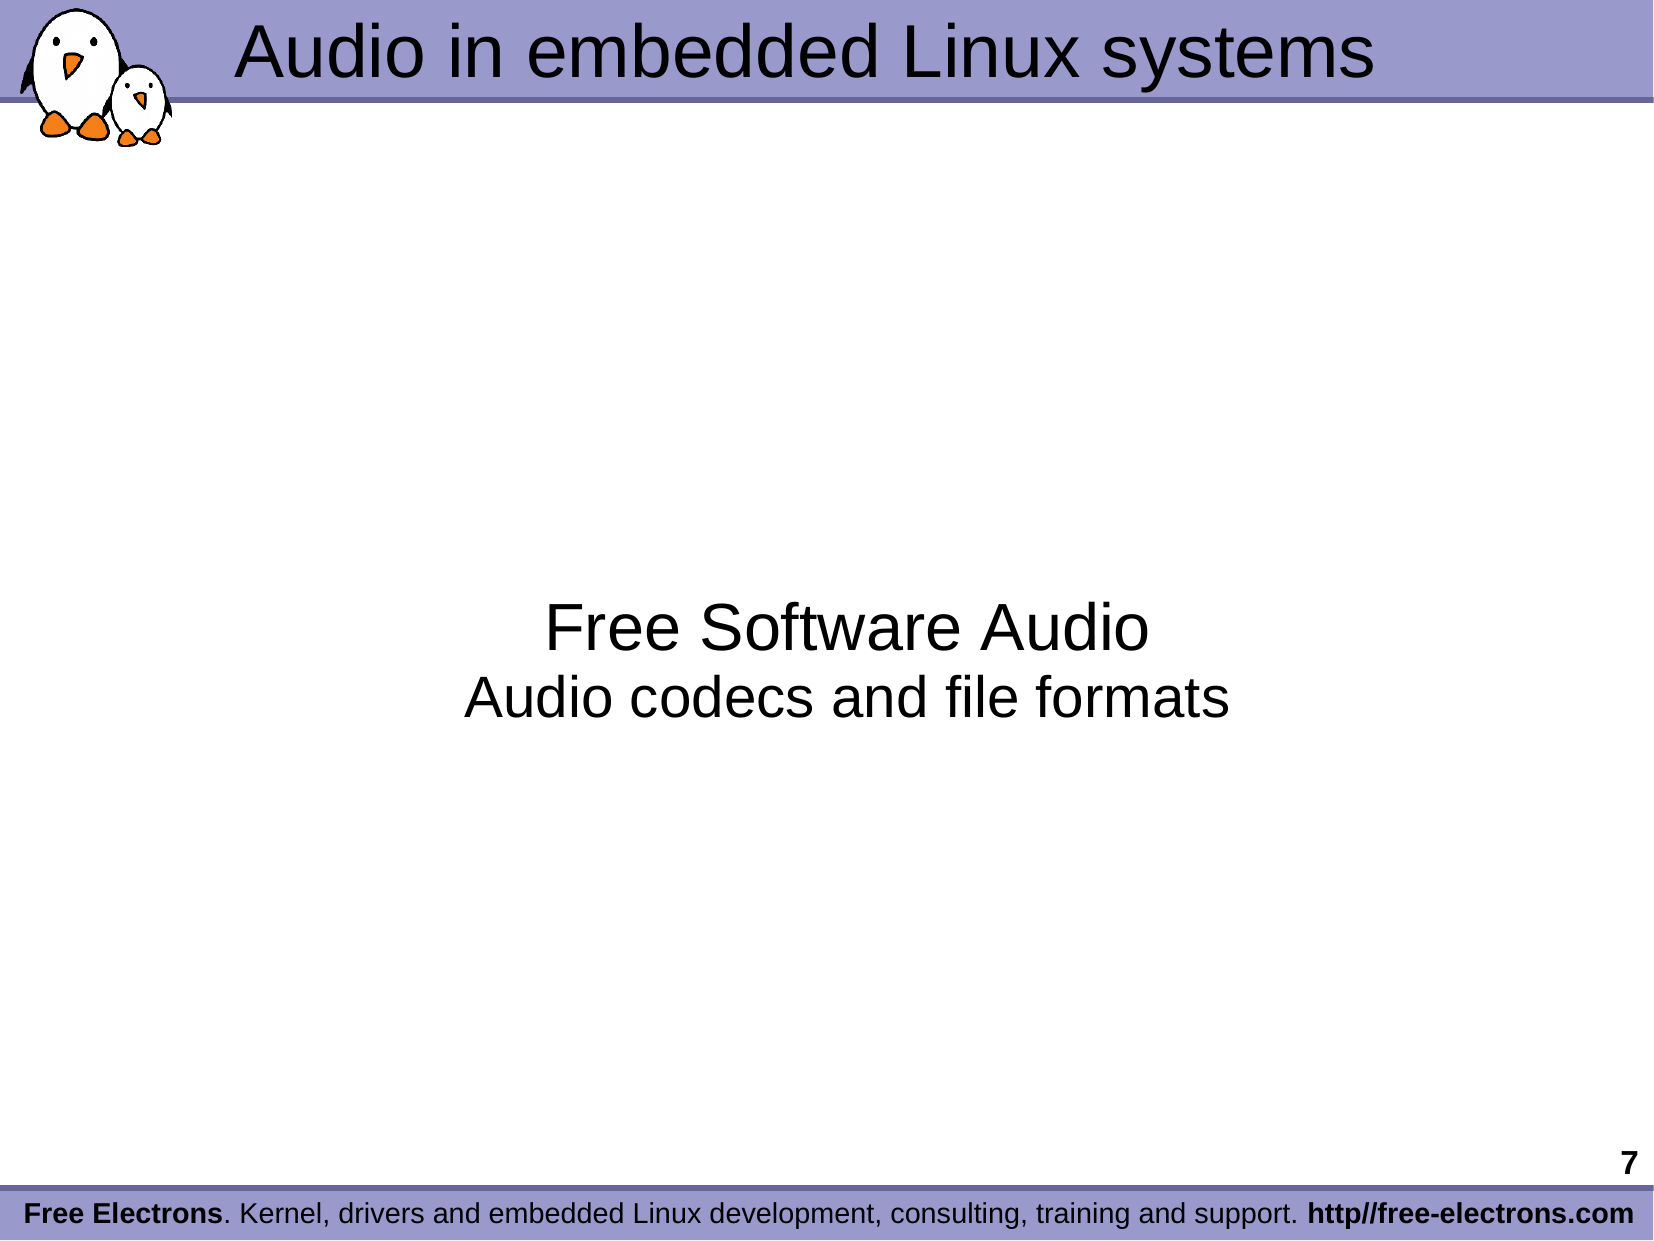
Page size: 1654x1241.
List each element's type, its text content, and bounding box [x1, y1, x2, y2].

subtitle Free Software Audio Audio codecs and file formats [68, 201, 1592, 1118]
title Audio in embedded Linux systems [60, 0, 1551, 103]
picture [20, 8, 172, 147]
